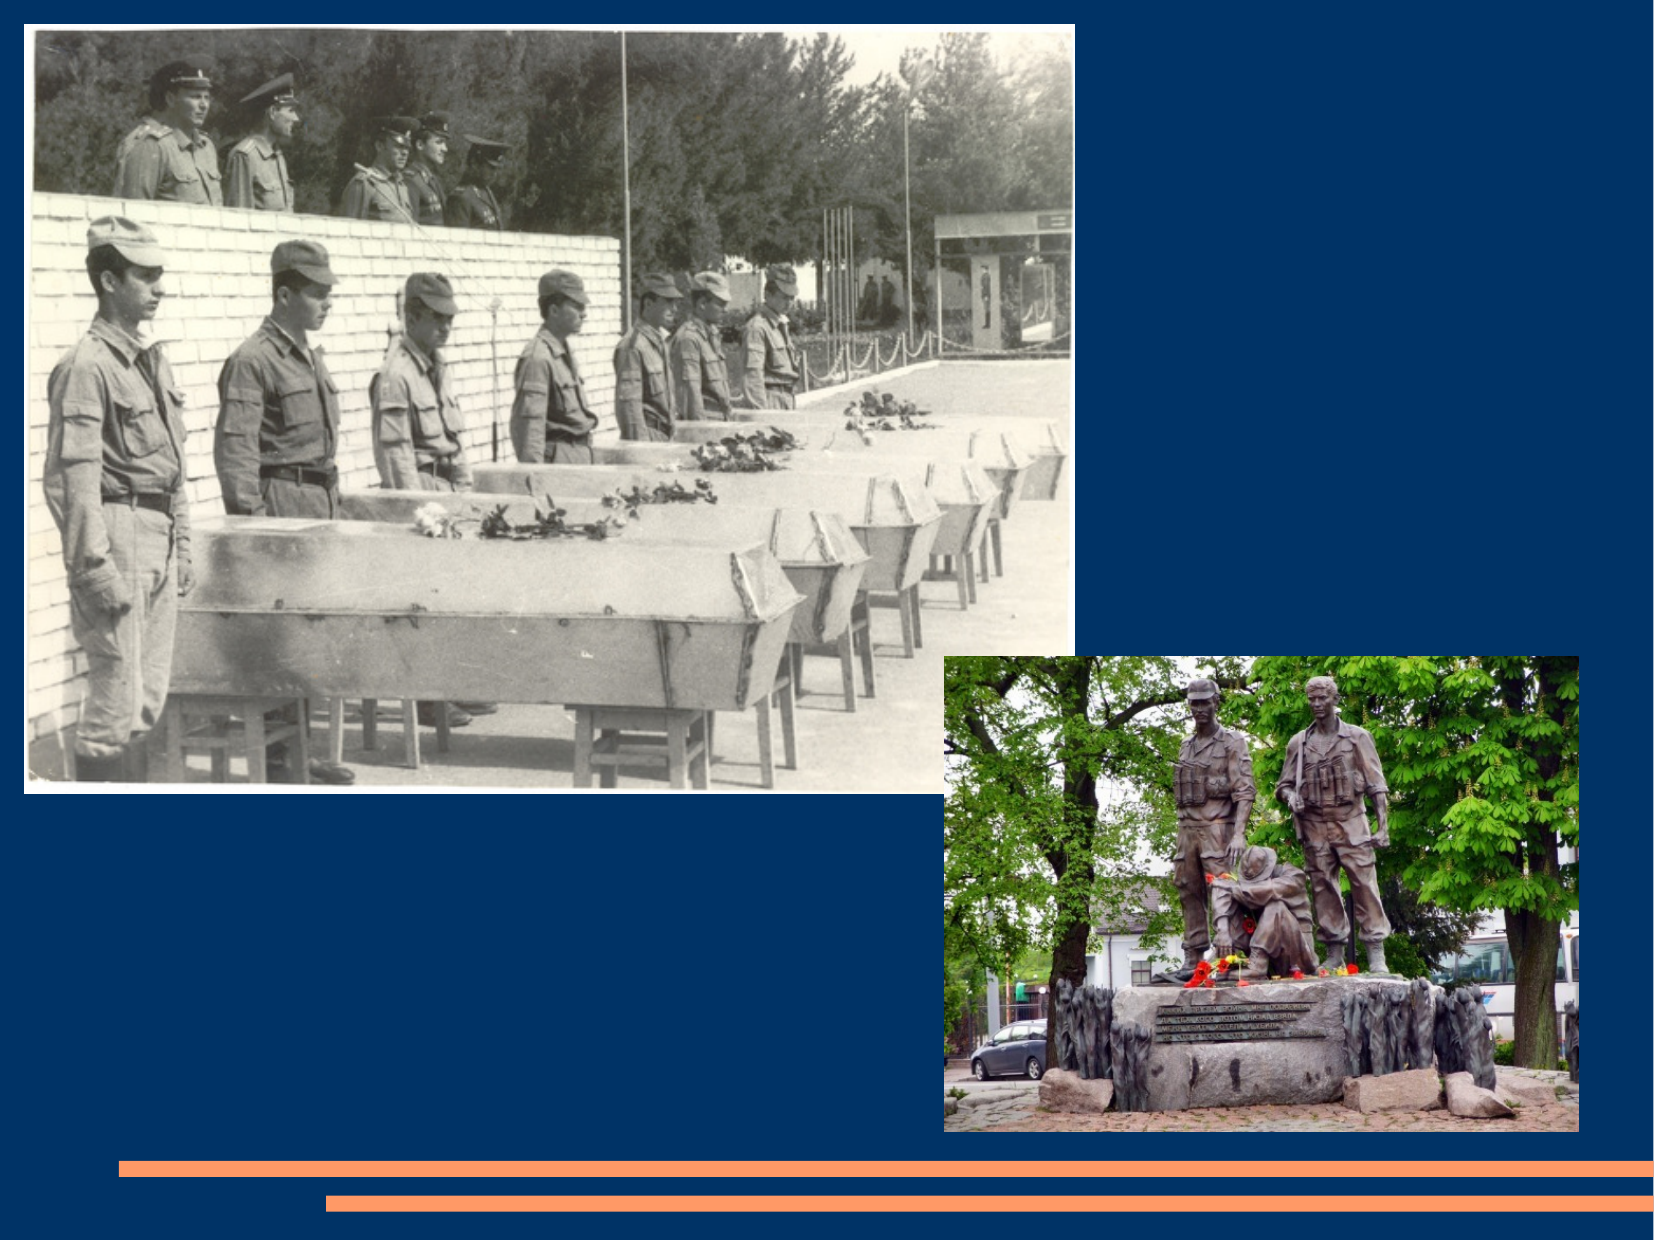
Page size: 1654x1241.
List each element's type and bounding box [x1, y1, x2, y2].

picture [24, 24, 1579, 1132]
